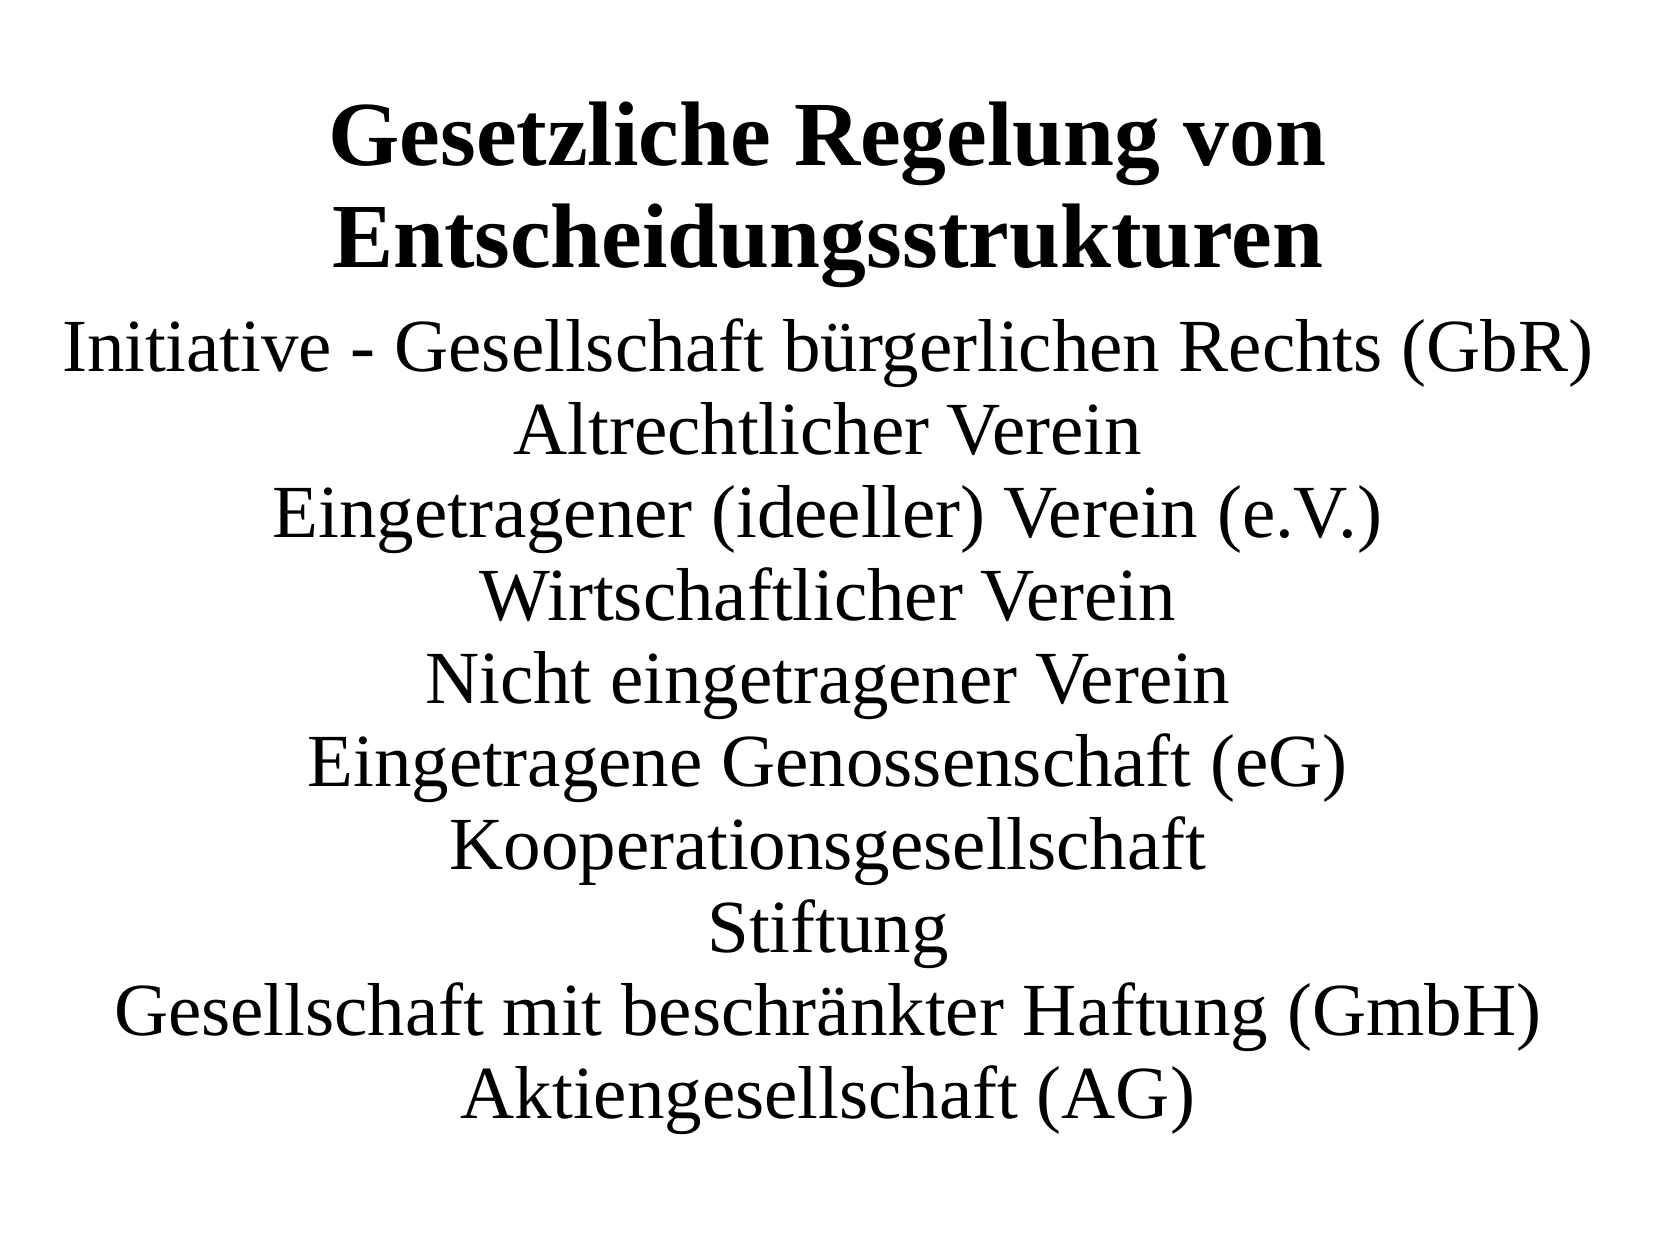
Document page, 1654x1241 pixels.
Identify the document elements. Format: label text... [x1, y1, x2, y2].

text_box Gesetzliche Regelung von Entscheidungsstrukturen Initiative - Gesellschaft bürgerlichen Rechts (GbR) Altrechtlicher Verein Eingetragener (ideeller) Verein (e.V.) Wirtschaftlicher Verein Nicht eingetragener Verein Eingetragene Genossenschaft (eG) Kooperationsgesellschaft Stiftung Gesellschaft mit beschränkter Haftung (GmbH) Aktiengesellschaft (AG) [47, 76, 1613, 1143]
text_box [1062, 708, 1093, 779]
